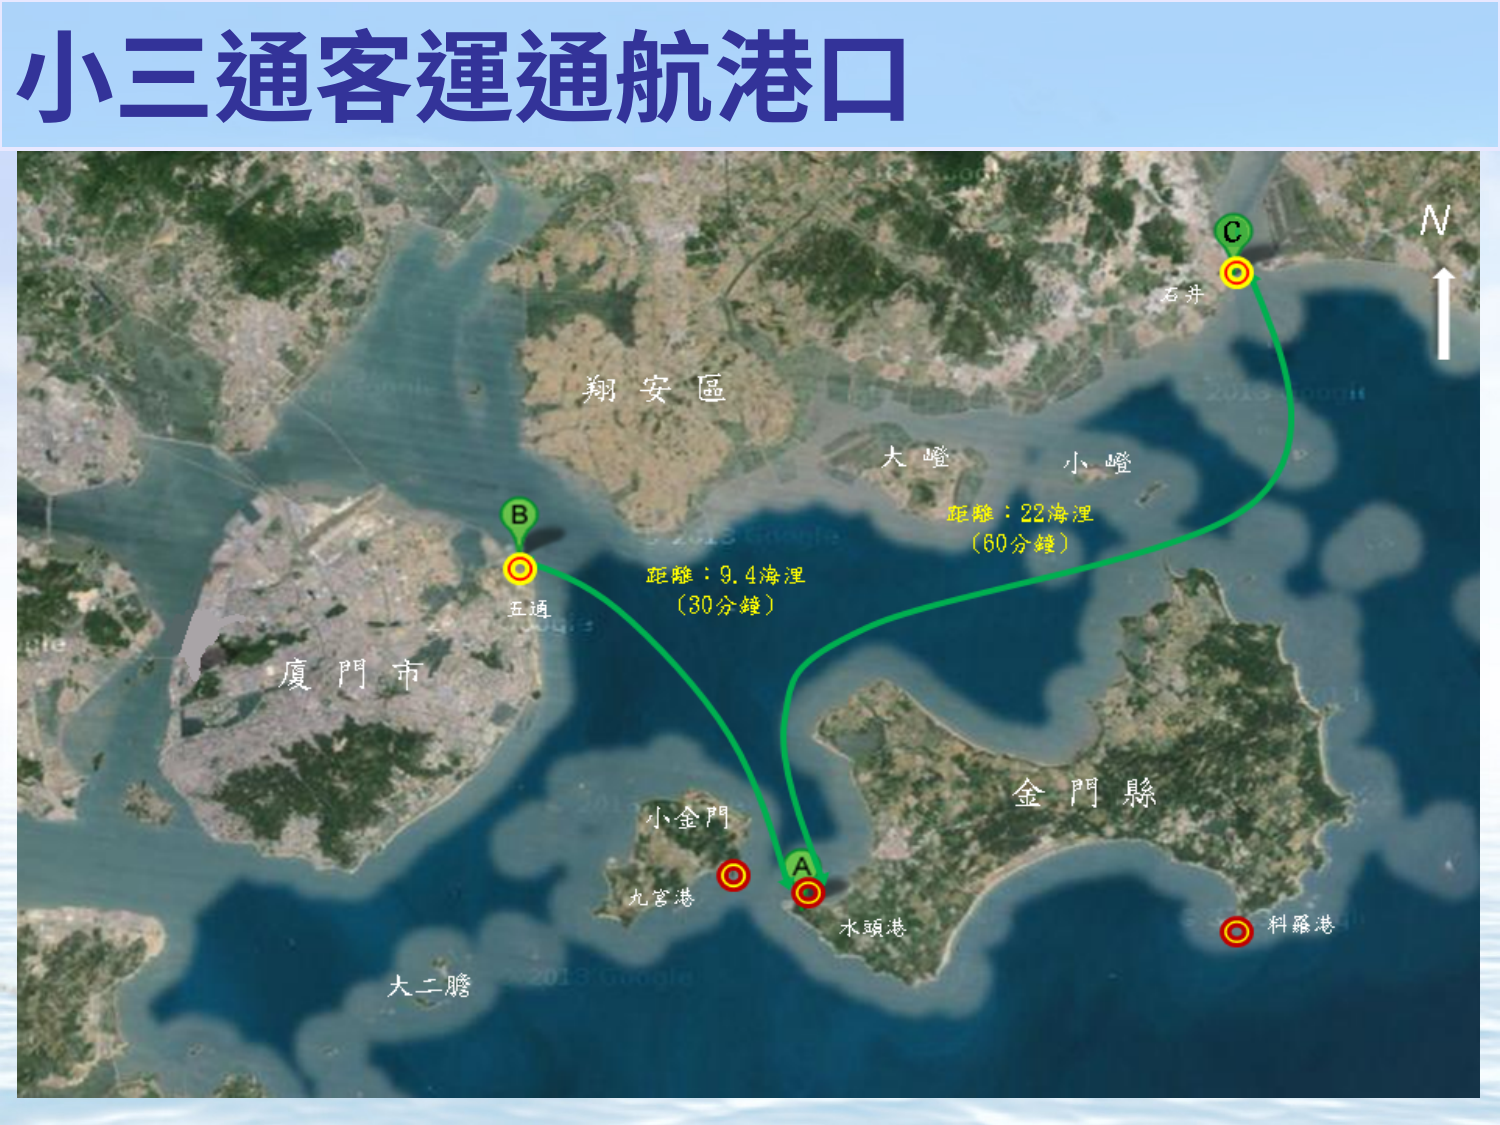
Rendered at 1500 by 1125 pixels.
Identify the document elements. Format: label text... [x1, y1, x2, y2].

picture [0, 149, 1500, 1125]
text_box 小三通客運通航港口 [0, 0, 1500, 149]
